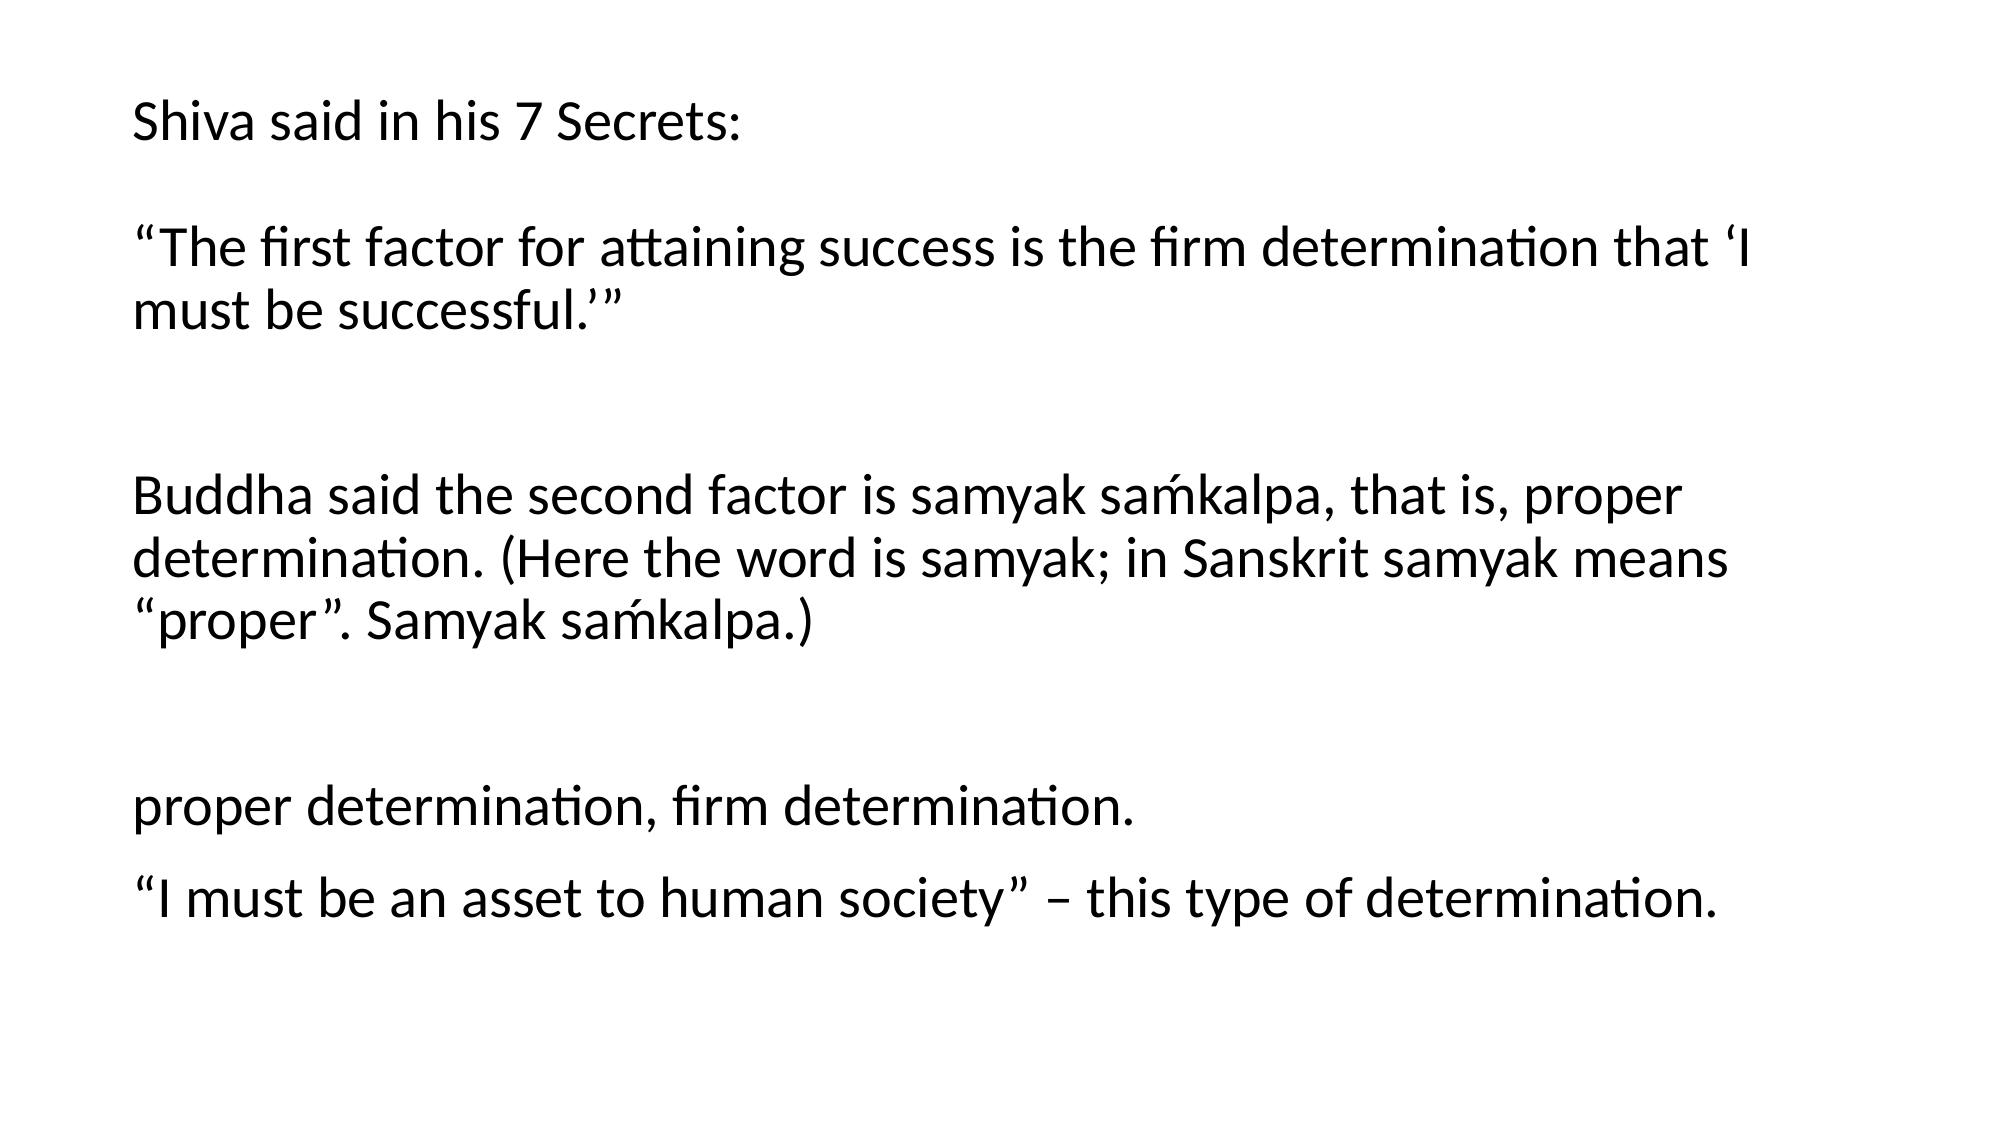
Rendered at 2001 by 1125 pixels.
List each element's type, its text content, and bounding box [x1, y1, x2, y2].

list Shiva said in his 7 Secrets: “The first factor for attaining success is the firm determination that ‘I must be successful.’” Buddha said the second factor is samyak saḿkalpa, that is, proper determination. (Here the word is samyak; in Sanskrit samyak means “proper”. Samyak saḿkalpa.) proper determination, firm determination. “I must be an asset to human society” – this type of determination. [117, 82, 1843, 1017]
